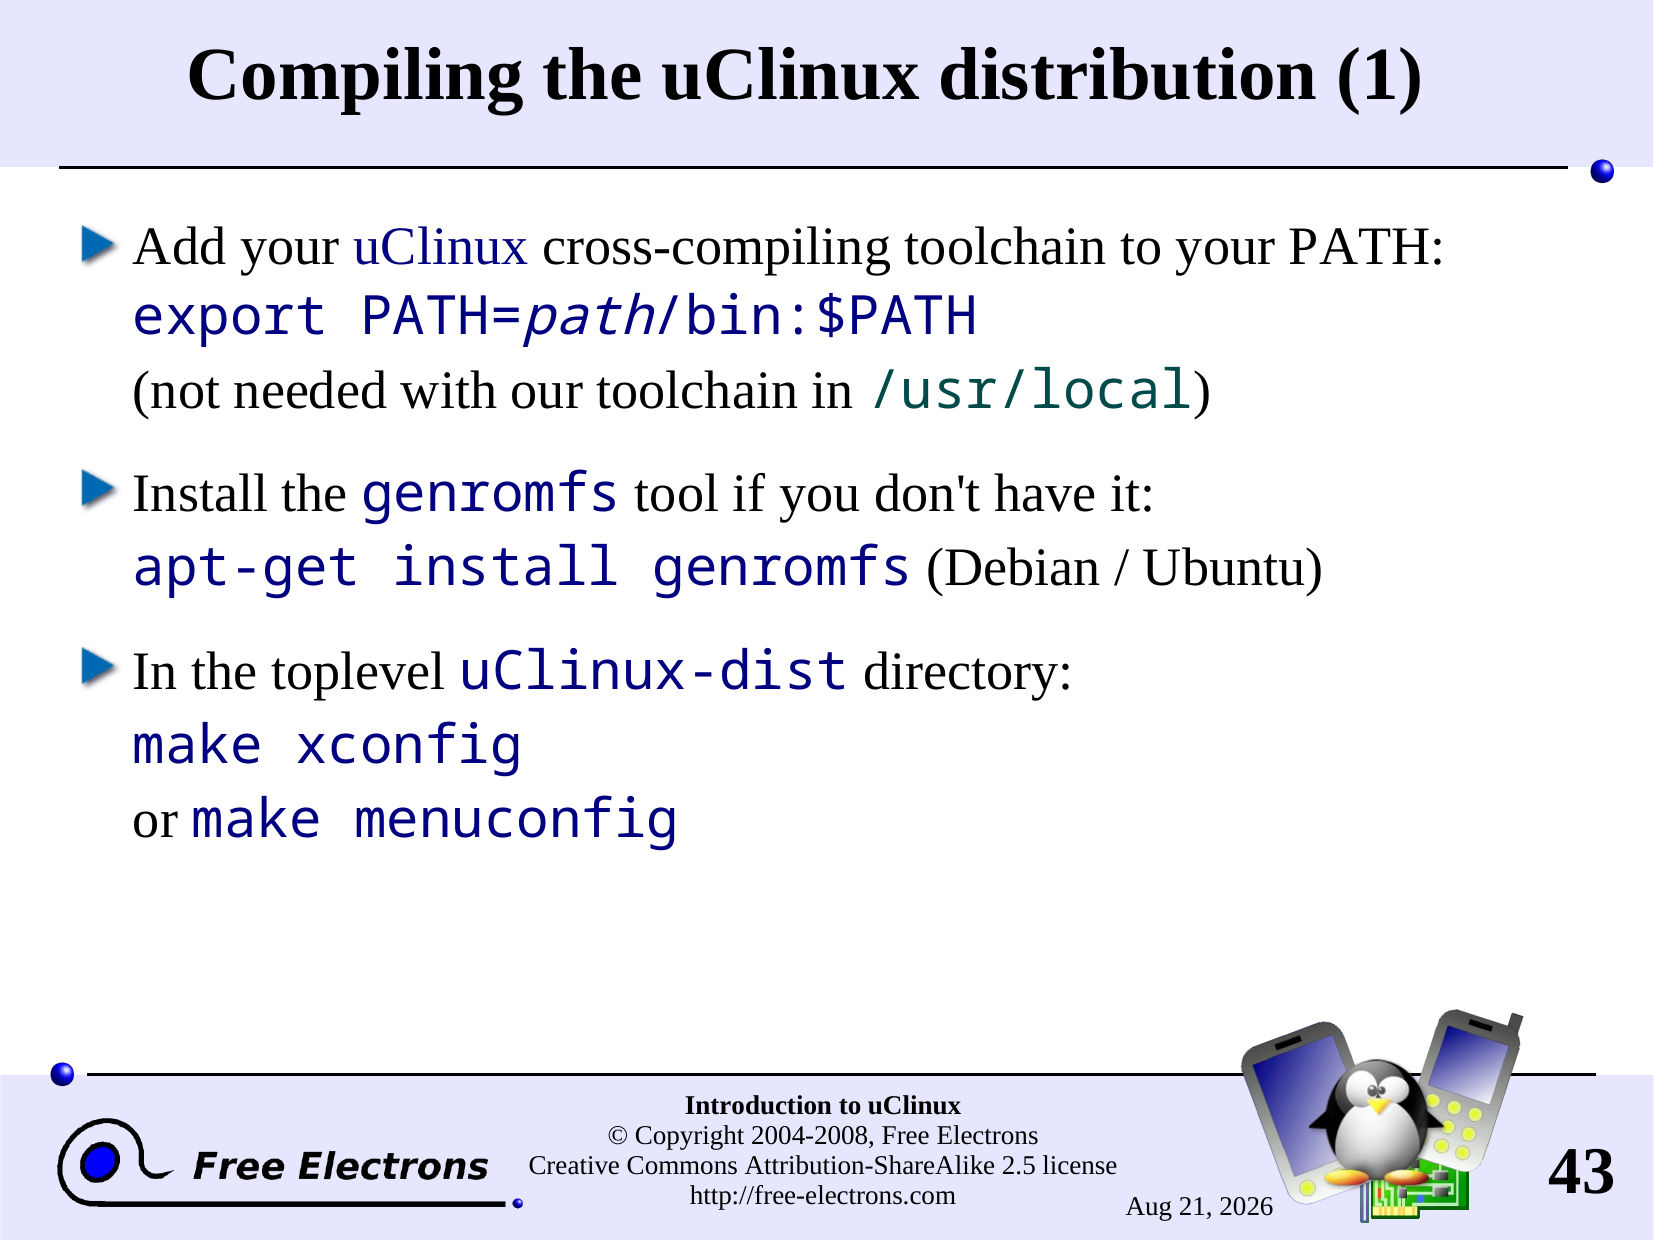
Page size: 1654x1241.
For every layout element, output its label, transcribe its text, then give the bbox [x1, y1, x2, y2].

picture [50, 1107, 527, 1216]
picture [1231, 1007, 1538, 1241]
list Add your uClinux cross-compiling toolchain to your PATH: export PATH=path/bin:$PATH (not needed with our toolchain in /usr/local) Install the genromfs tool if you don't have it: apt-get install genromfs (Debian / Ubuntu) In the toplevel uClinux-dist directory: make xconfig or make menuconfig [62, 216, 1518, 1066]
title Compiling the uClinux distribution (1) [60, 25, 1551, 124]
